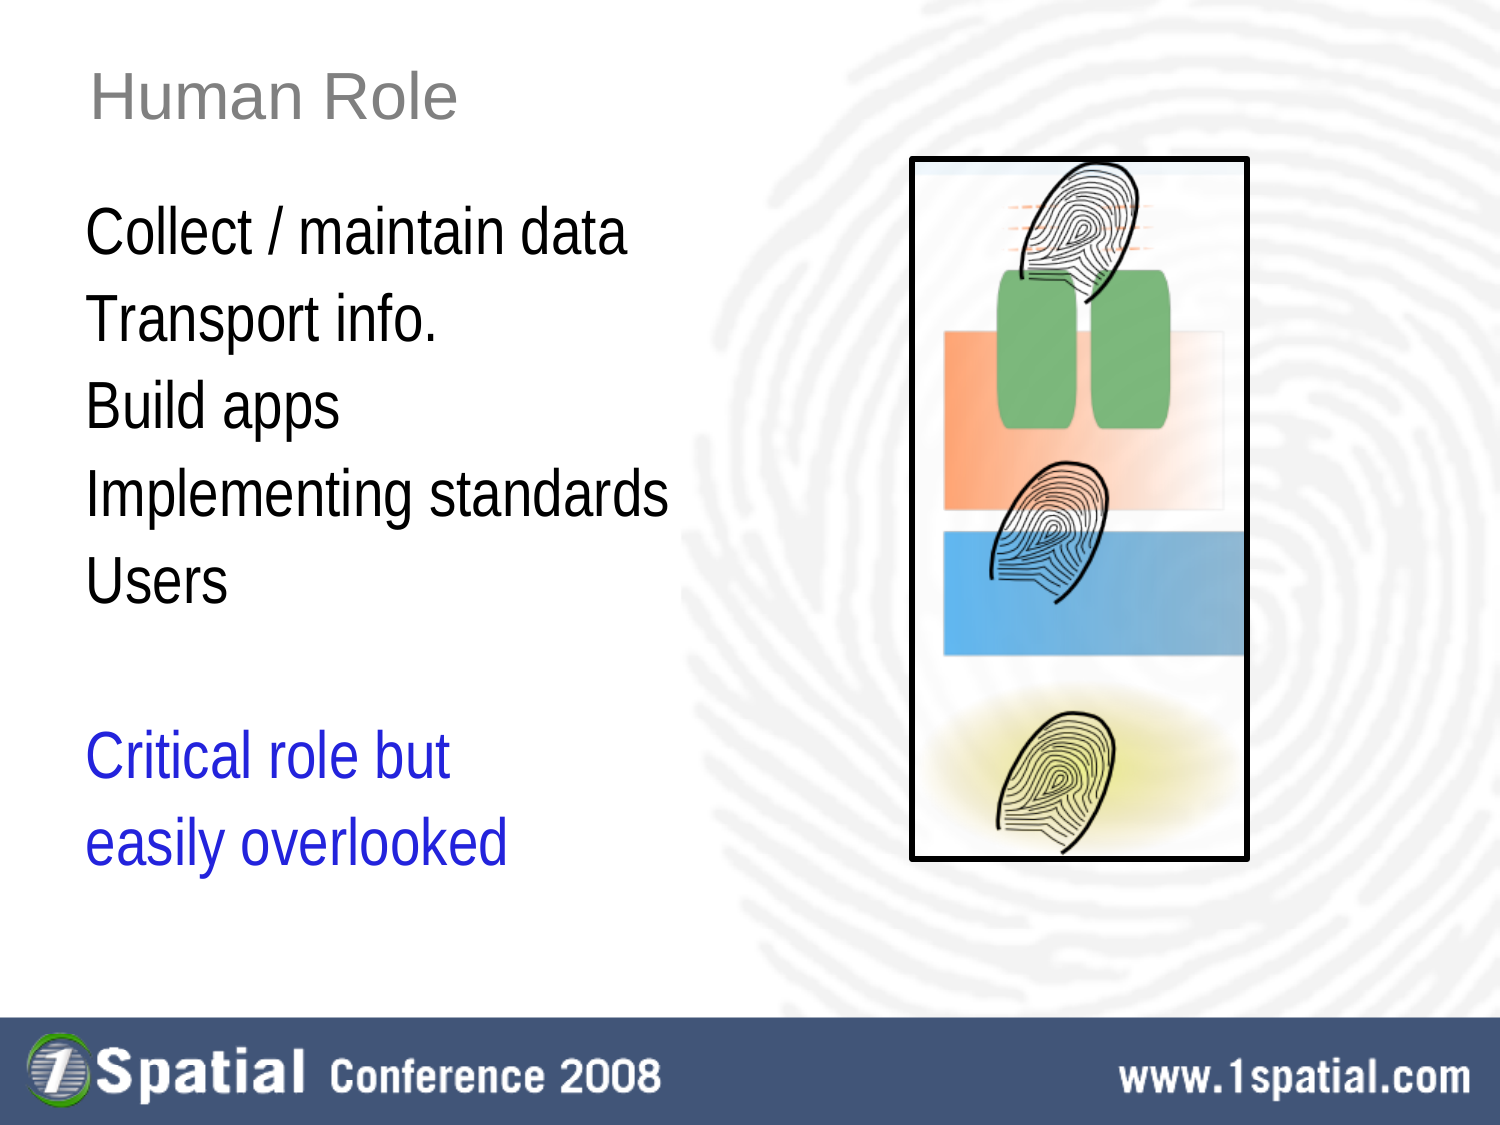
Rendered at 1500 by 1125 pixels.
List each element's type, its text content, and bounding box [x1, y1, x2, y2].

picture [915, 161, 1245, 857]
title Human Role [89, 42, 1149, 154]
list Collect / maintain data Transport info. Build apps Implementing standards Users Critical role but easily overlooked [85, 198, 1211, 886]
